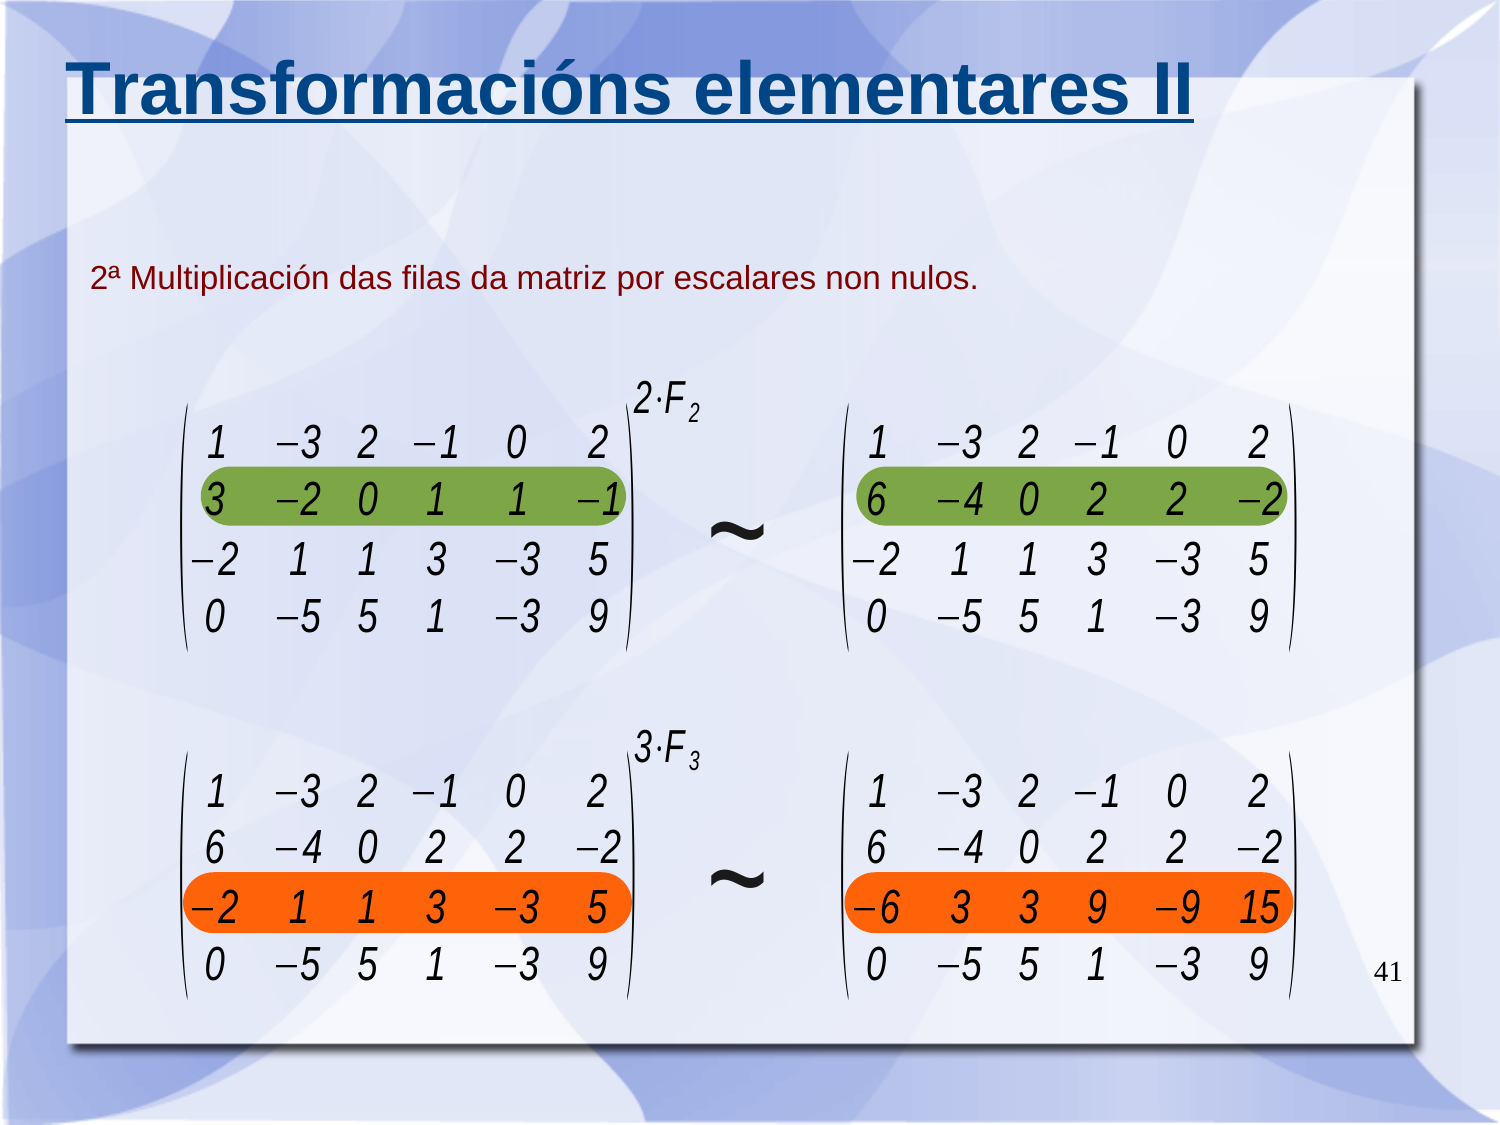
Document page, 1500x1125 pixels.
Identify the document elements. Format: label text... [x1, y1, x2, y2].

chart [829, 747, 1309, 1003]
chart [678, 789, 791, 956]
chart [168, 370, 709, 655]
text_box 2ª Multiplicación das filas da matriz por escalares non nulos. [75, 248, 1004, 304]
picture [0, 0, 1500, 1125]
chart [168, 718, 709, 1003]
title Transformacións elementares II [59, 29, 1441, 148]
chart [829, 398, 1309, 655]
chart [678, 441, 791, 608]
